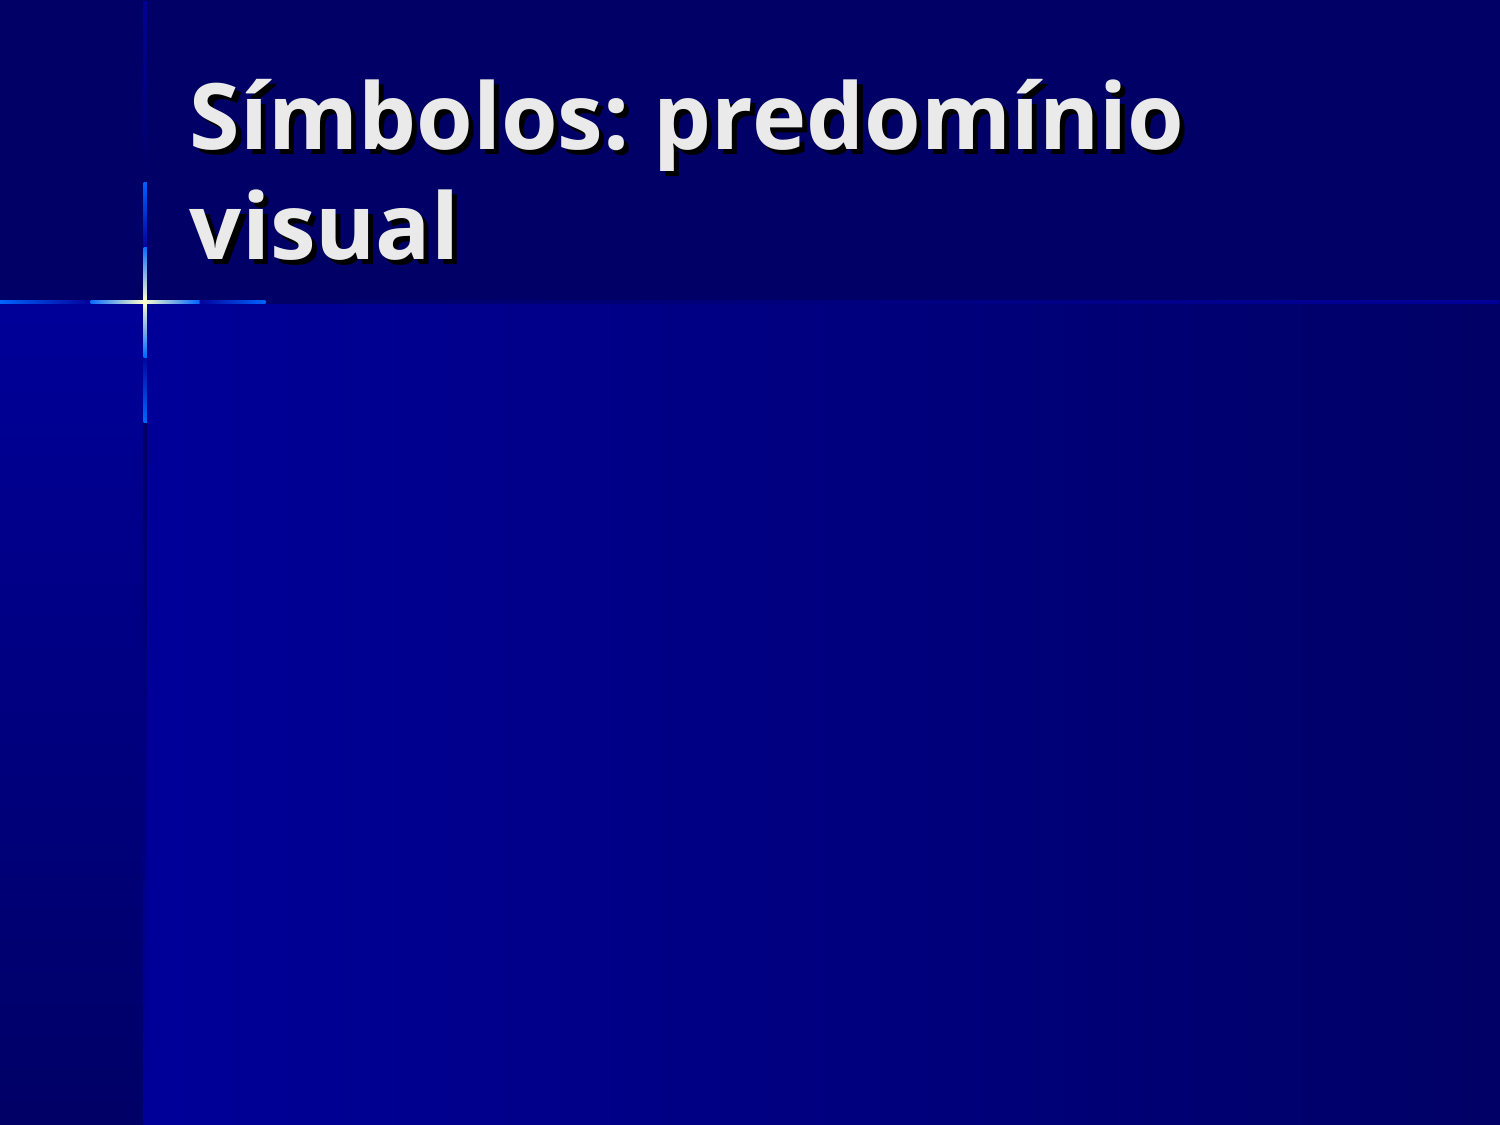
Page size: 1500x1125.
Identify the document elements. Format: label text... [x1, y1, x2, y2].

title Símbolos: predomínio visual [174, 49, 1413, 285]
